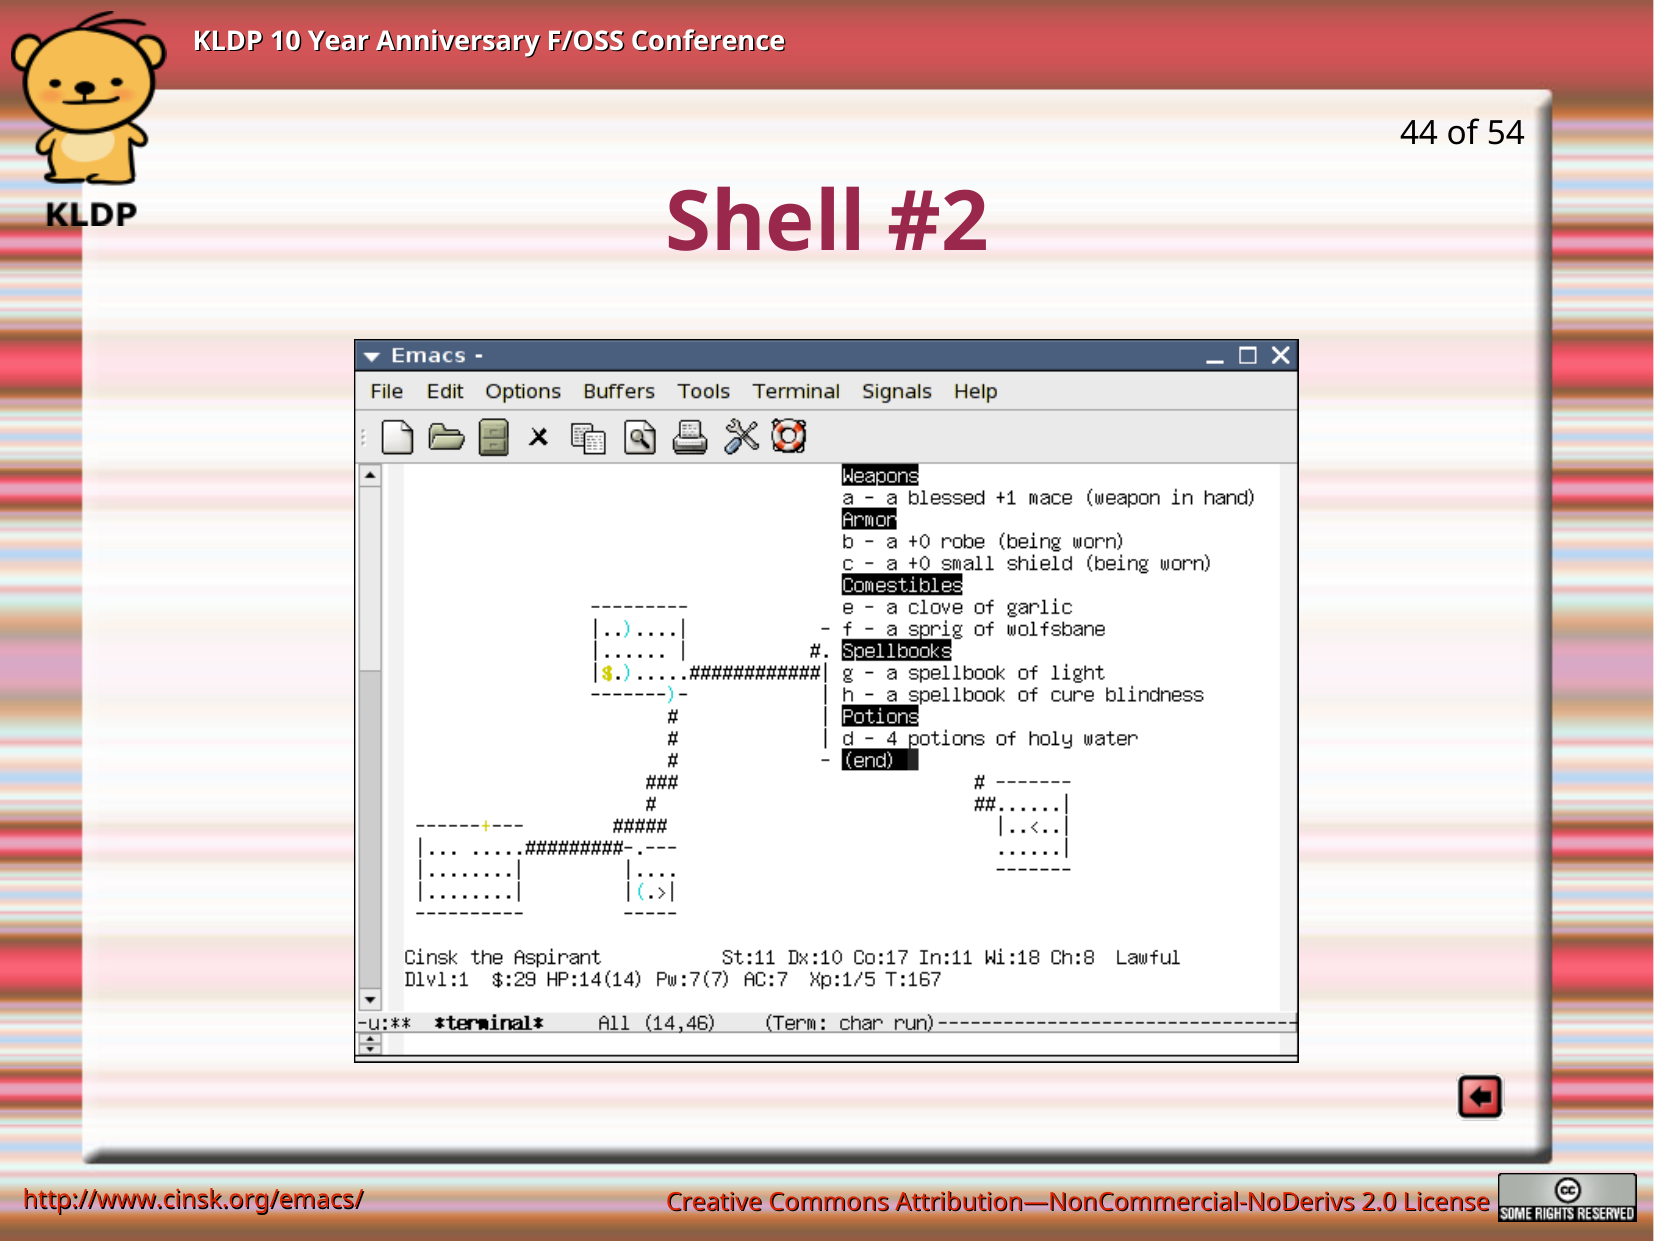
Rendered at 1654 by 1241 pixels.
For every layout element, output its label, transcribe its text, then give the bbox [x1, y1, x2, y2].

title Shell #2 [121, 114, 1534, 322]
picture [0, 0, 1654, 1241]
